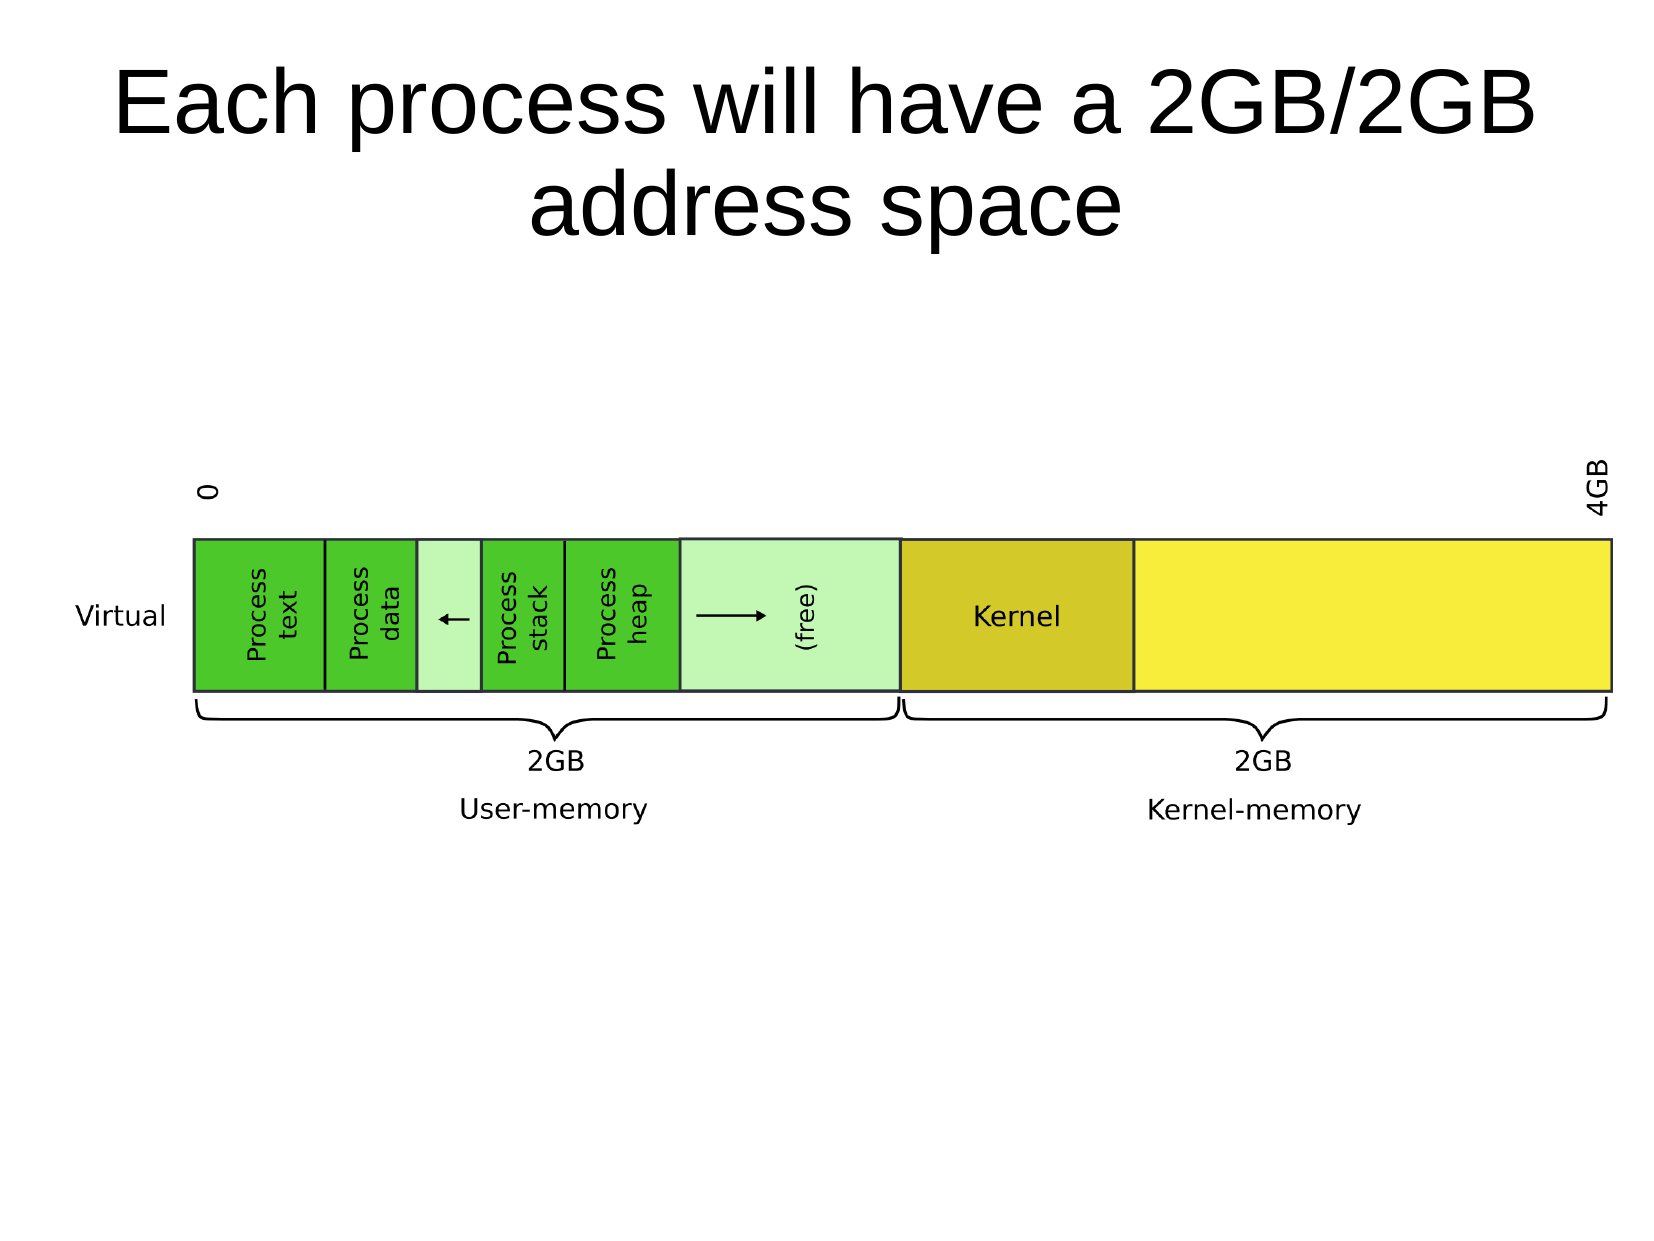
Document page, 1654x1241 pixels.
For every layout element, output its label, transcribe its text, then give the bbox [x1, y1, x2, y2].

picture [75, 460, 1613, 826]
title Each process will have a 2GB/2GB address space [82, 49, 1571, 257]
